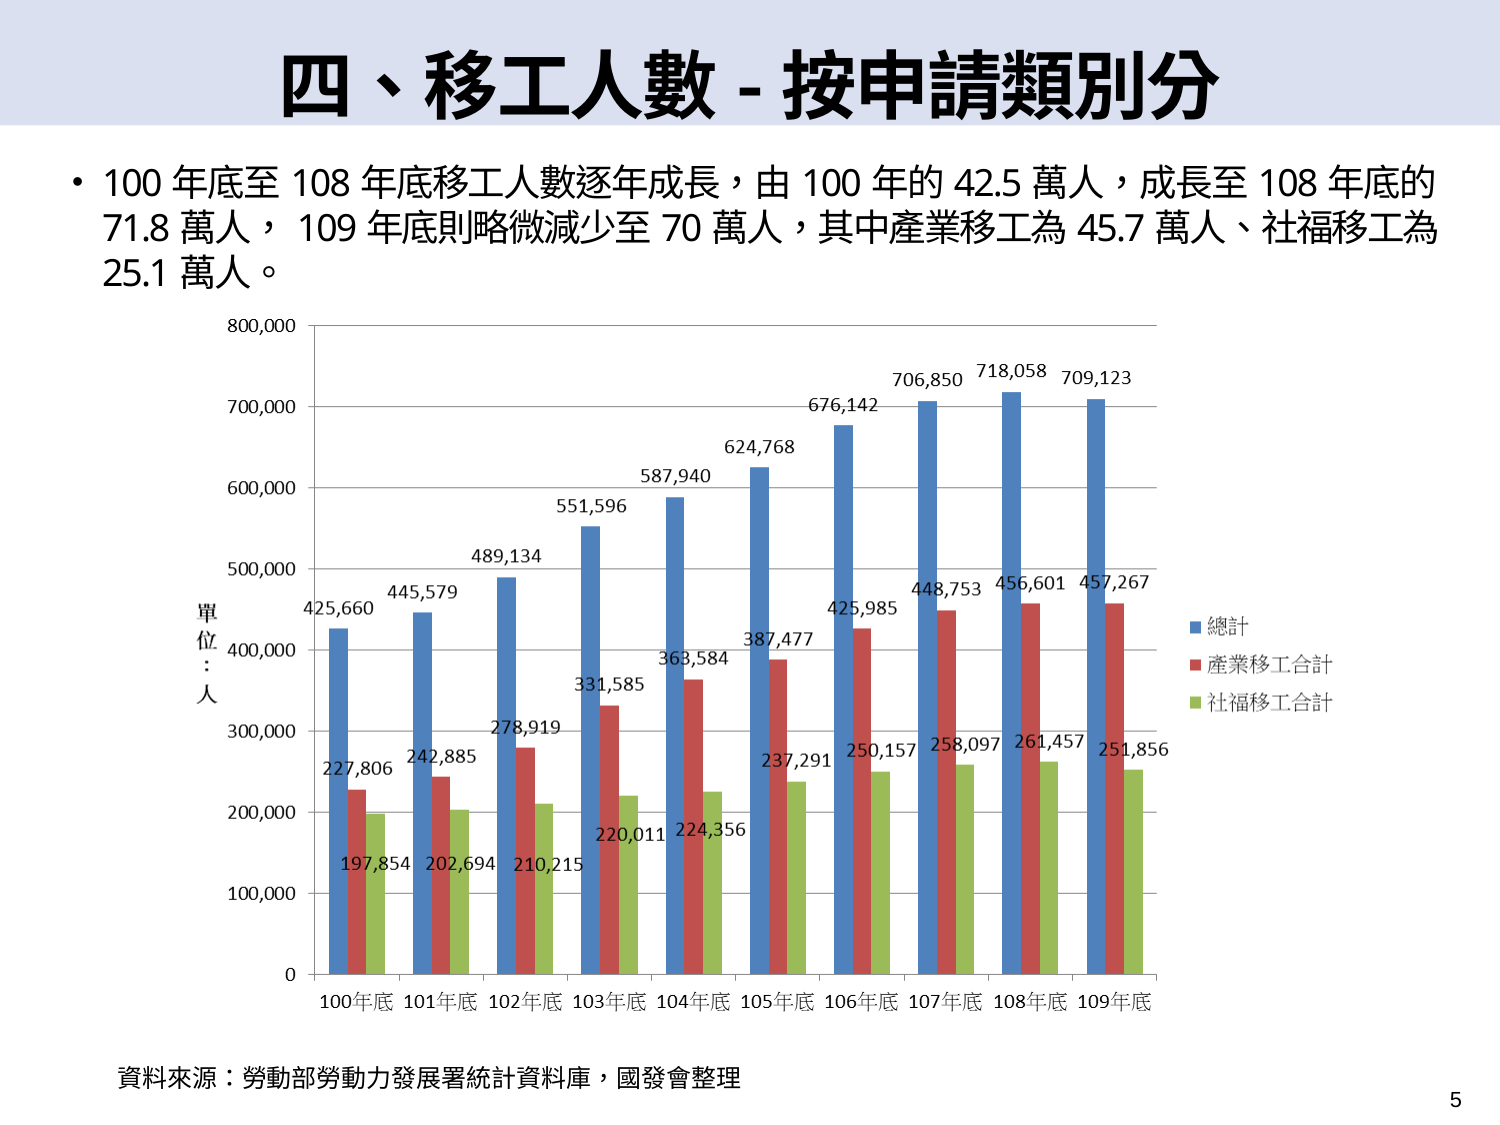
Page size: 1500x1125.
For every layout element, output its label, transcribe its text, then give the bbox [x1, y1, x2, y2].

text_box 5 [1435, 1078, 1483, 1120]
text_box 100年底至108年底移工人數逐年成長，由100年的42.5萬人，成長至108年底的71.8萬人，109年底則略微減少至70萬人，其中產業移工為45.7萬人、社福移工為25.1萬人。 [56, 137, 1461, 316]
picture [165, 302, 1353, 1028]
title 四、移工人數-按申請類別分 [75, 2, 1425, 137]
text_box 資料來源：勞動部勞動力發展署統計資料庫，國發會整理 [102, 1054, 1329, 1100]
